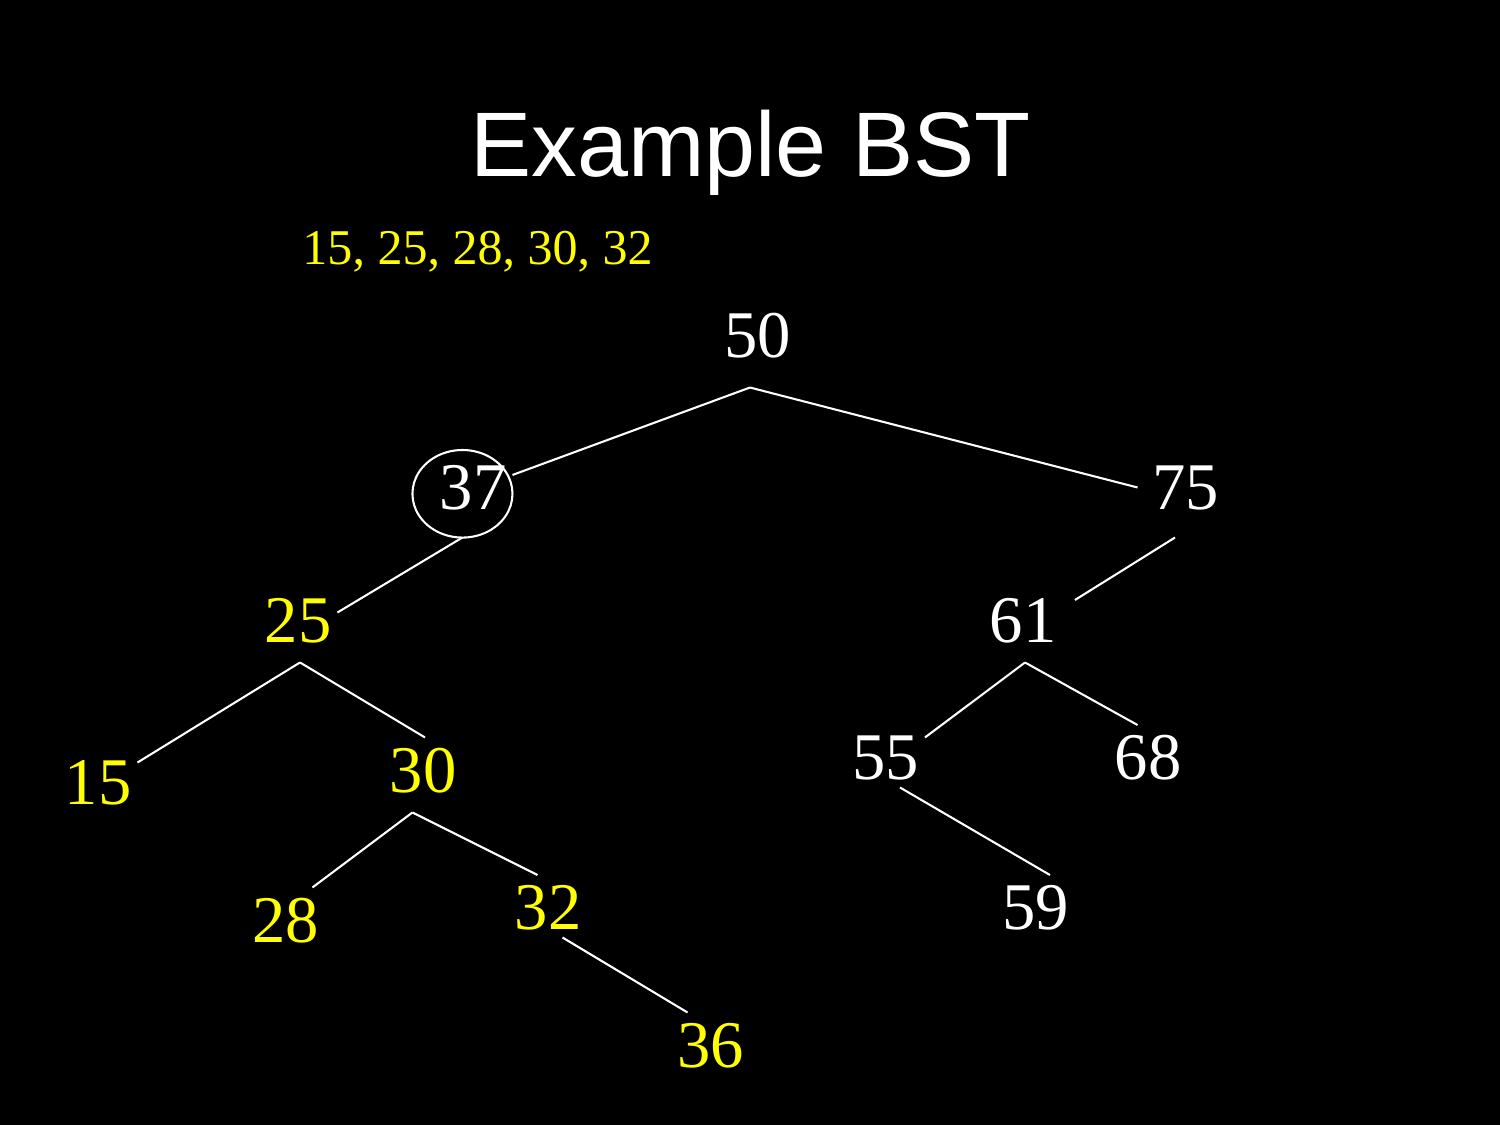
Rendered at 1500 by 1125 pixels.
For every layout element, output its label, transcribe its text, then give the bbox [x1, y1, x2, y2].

text_box 36 [662, 999, 760, 1090]
text_box 15 [50, 737, 147, 827]
text_box 32 [500, 862, 597, 952]
text_box 15, 25, 28, 30, 32 [287, 212, 668, 284]
text_box 28 [237, 874, 335, 965]
text_box 75 [1137, 442, 1235, 532]
text_box 25 [250, 574, 347, 665]
text_box 37 [425, 442, 522, 532]
text_box 55 [837, 712, 935, 802]
text_box 68 [1100, 712, 1197, 802]
text_box 50 [709, 290, 807, 381]
text_box 61 [975, 574, 1072, 665]
text_box 37 [425, 526, 433, 532]
text_box 37 [425, 452, 511, 532]
text_box 30 [375, 724, 472, 815]
text_box 59 [987, 862, 1085, 952]
title Example BST [22, 50, 1480, 240]
